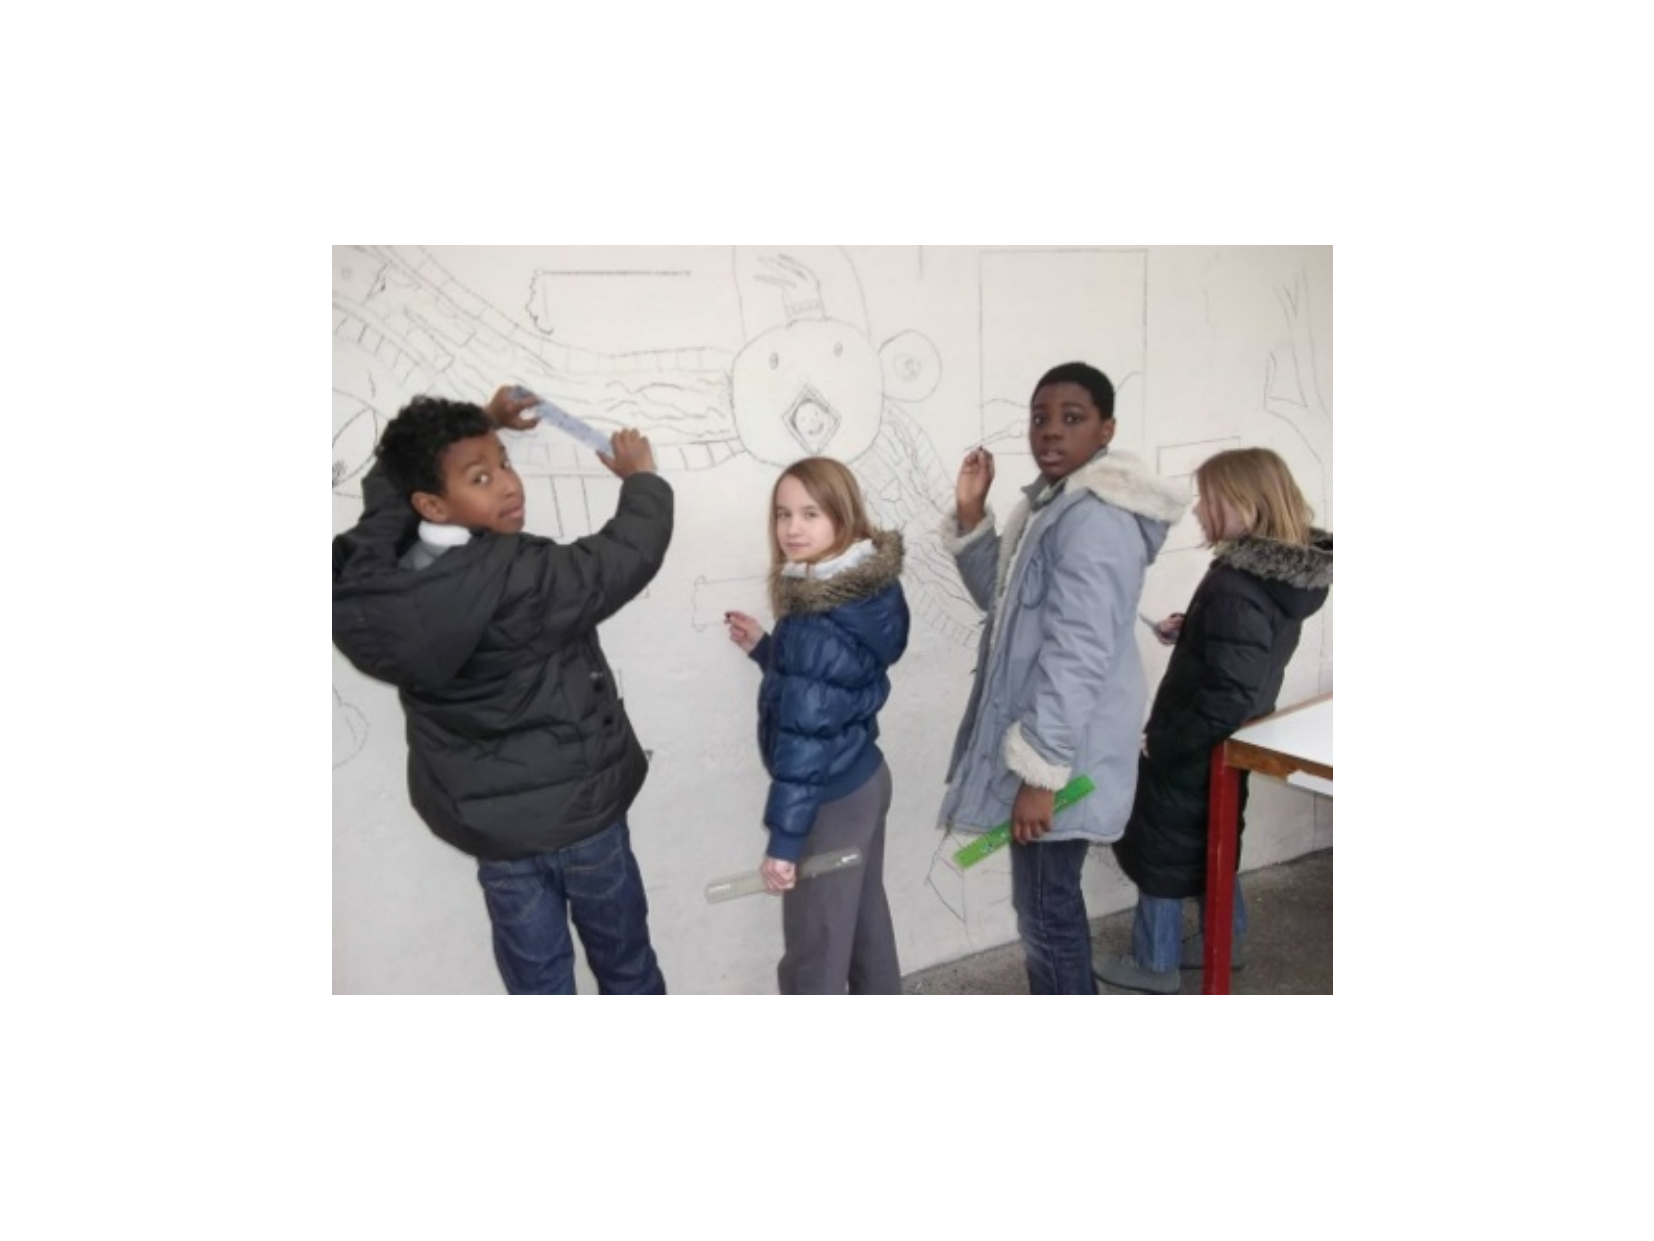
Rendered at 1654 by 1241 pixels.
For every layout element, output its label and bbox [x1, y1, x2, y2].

picture [332, 245, 1333, 996]
